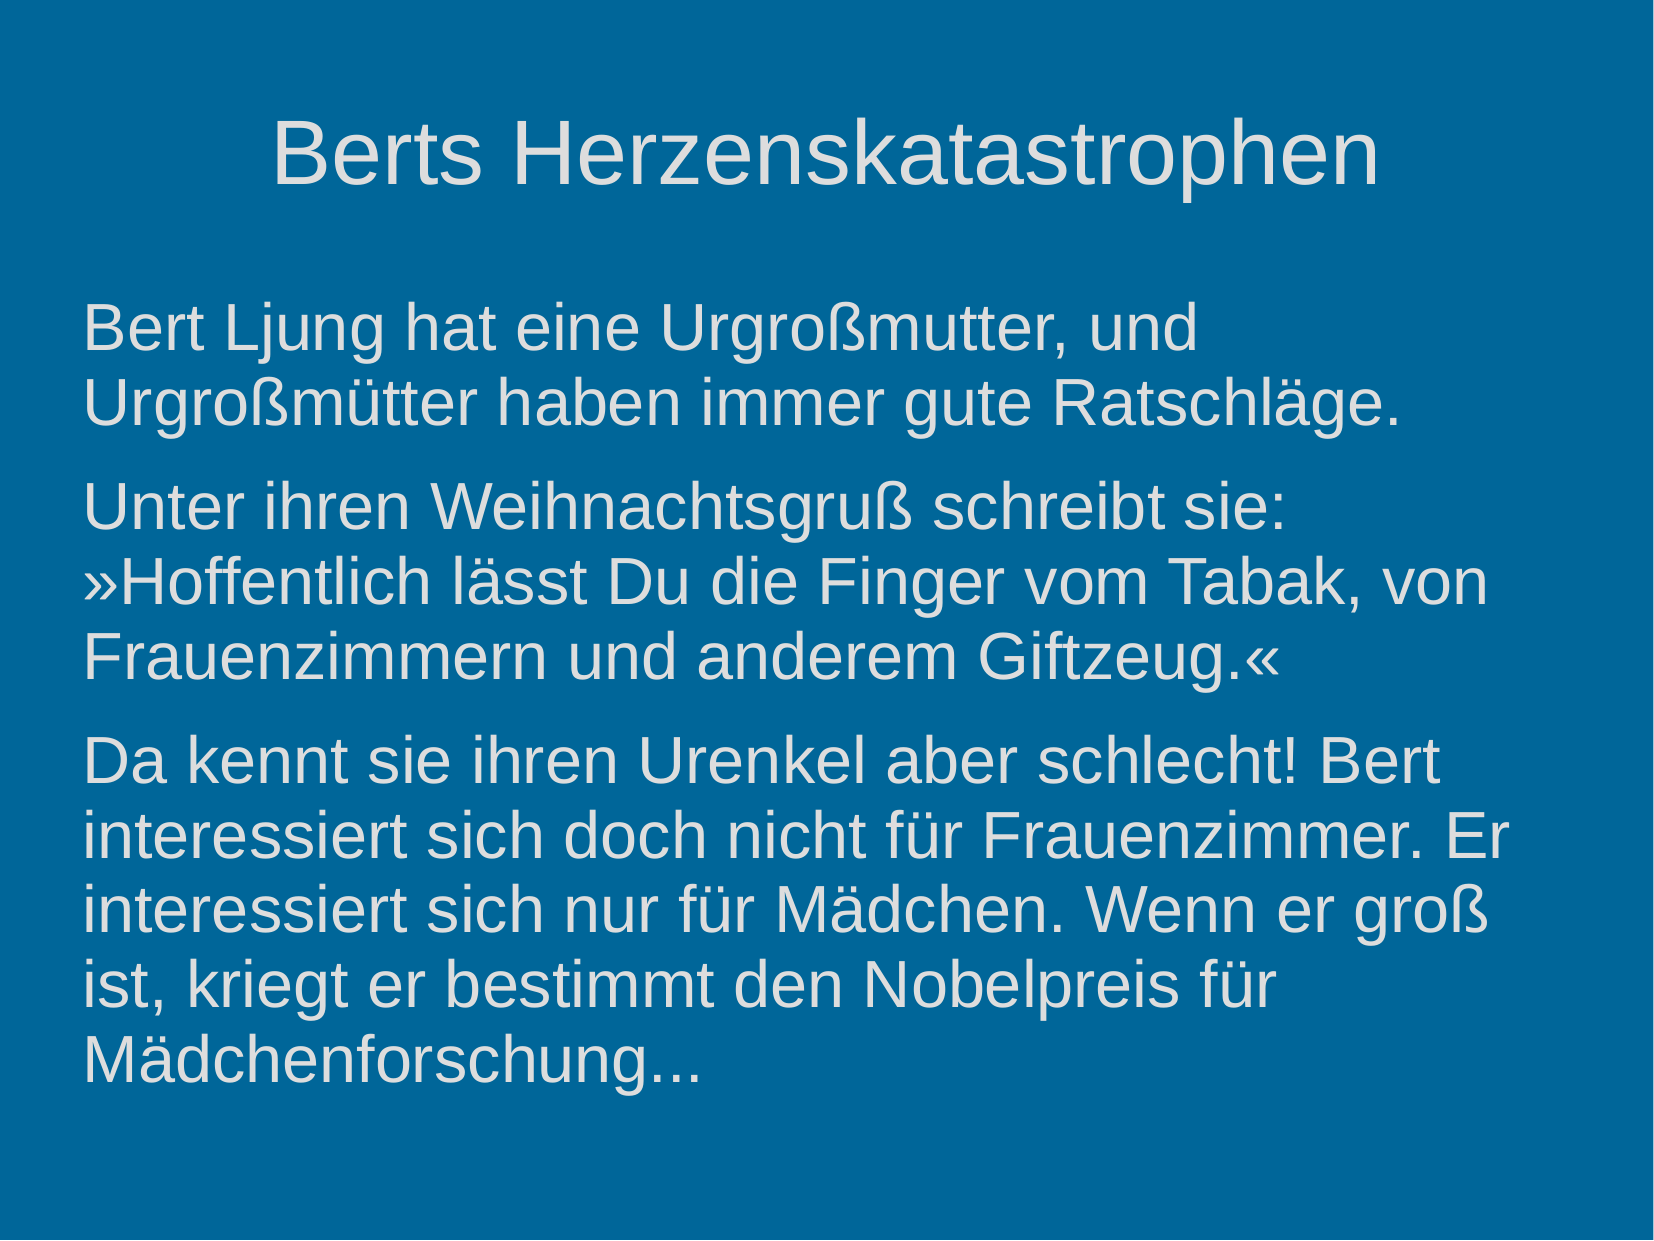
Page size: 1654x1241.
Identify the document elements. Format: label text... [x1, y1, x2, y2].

list Bert Ljung hat eine Urgroßmutter, und Urgroßmütter haben immer gute Ratschläge. Unter ihren Weihnachtsgruß schreibt sie: »Hoffentlich lässt Du die Finger vom Tabak, von Frauenzimmern und anderem Giftzeug.« Da kennt sie ihren Urenkel aber schlecht! Bert interessiert sich doch nicht für Frauenzimmer. Er interessiert sich nur für Mädchen. Wenn er groß ist, kriegt er bestimmt den Nobelpreis für Mädchenforschung... [82, 290, 1571, 1109]
title Berts Herzenskatastrophen [82, 49, 1571, 257]
